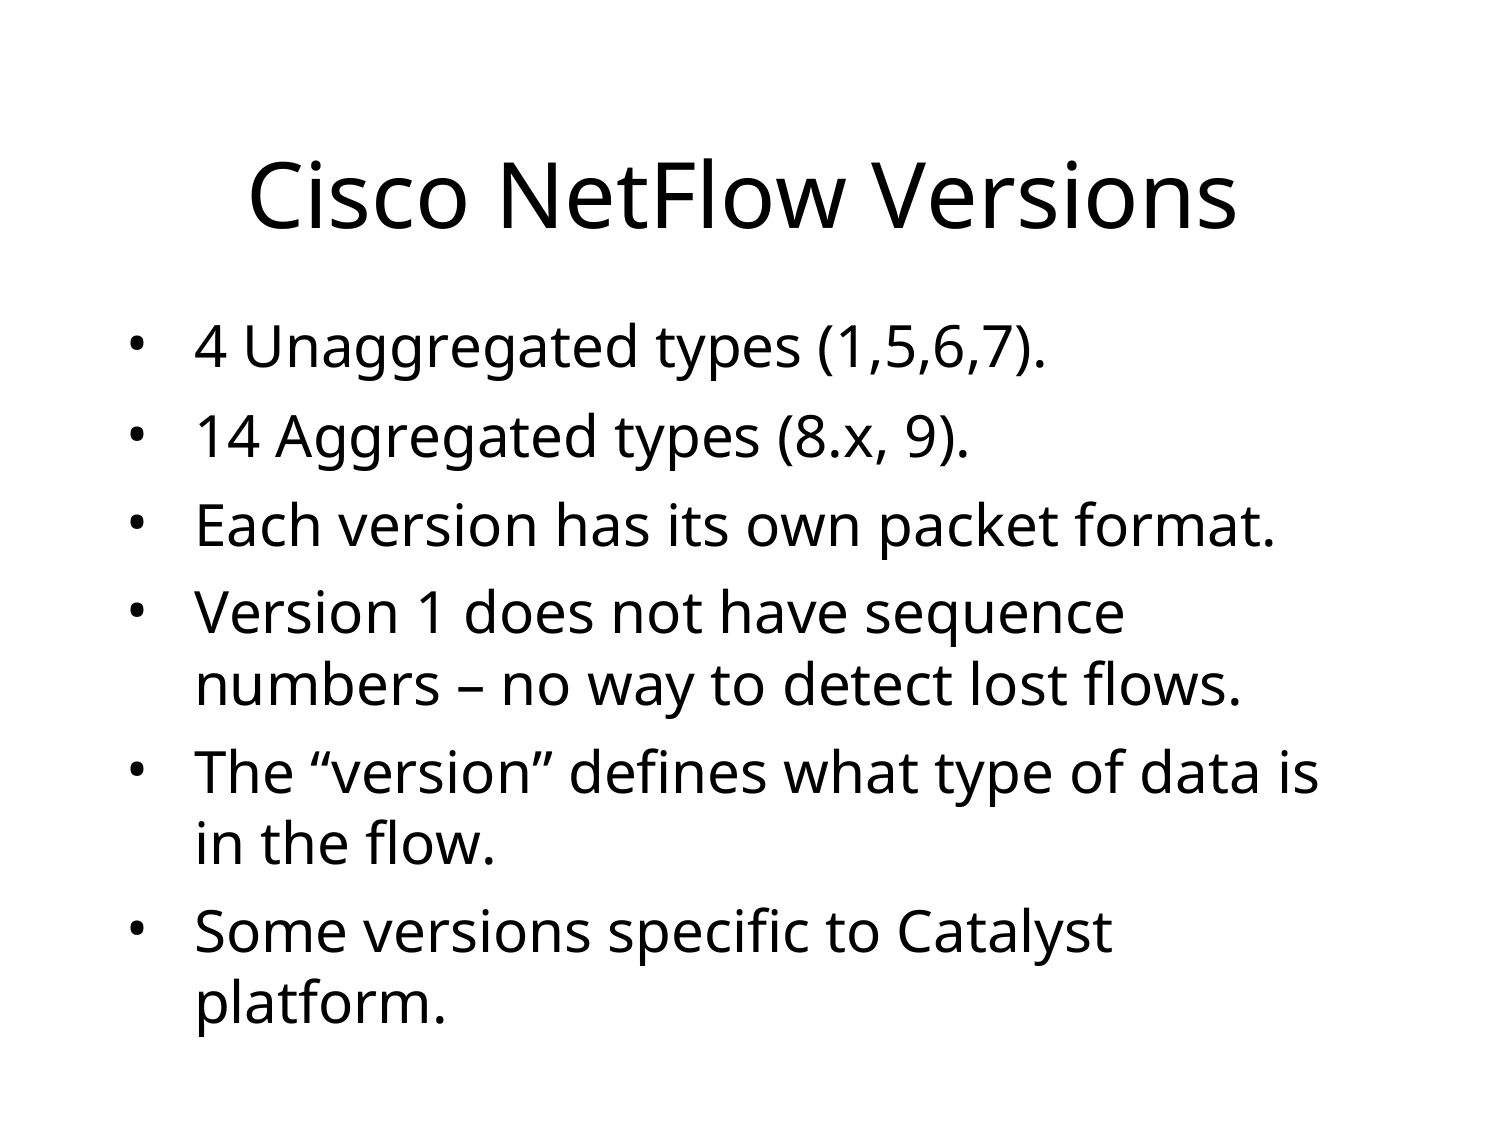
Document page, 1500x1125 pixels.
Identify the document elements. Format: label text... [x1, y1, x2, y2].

title Cisco NetFlow Versions [112, 79, 1388, 299]
list 4 Unaggregated types (1,5,6,7). 14 Aggregated types (8.x, 9). Each version has its own packet format. Version 1 does not have sequence numbers – no way to detect lost flows. The “version” defines what type of data is in the flow. Some versions specific to Catalyst platform. [112, 299, 1388, 1125]
